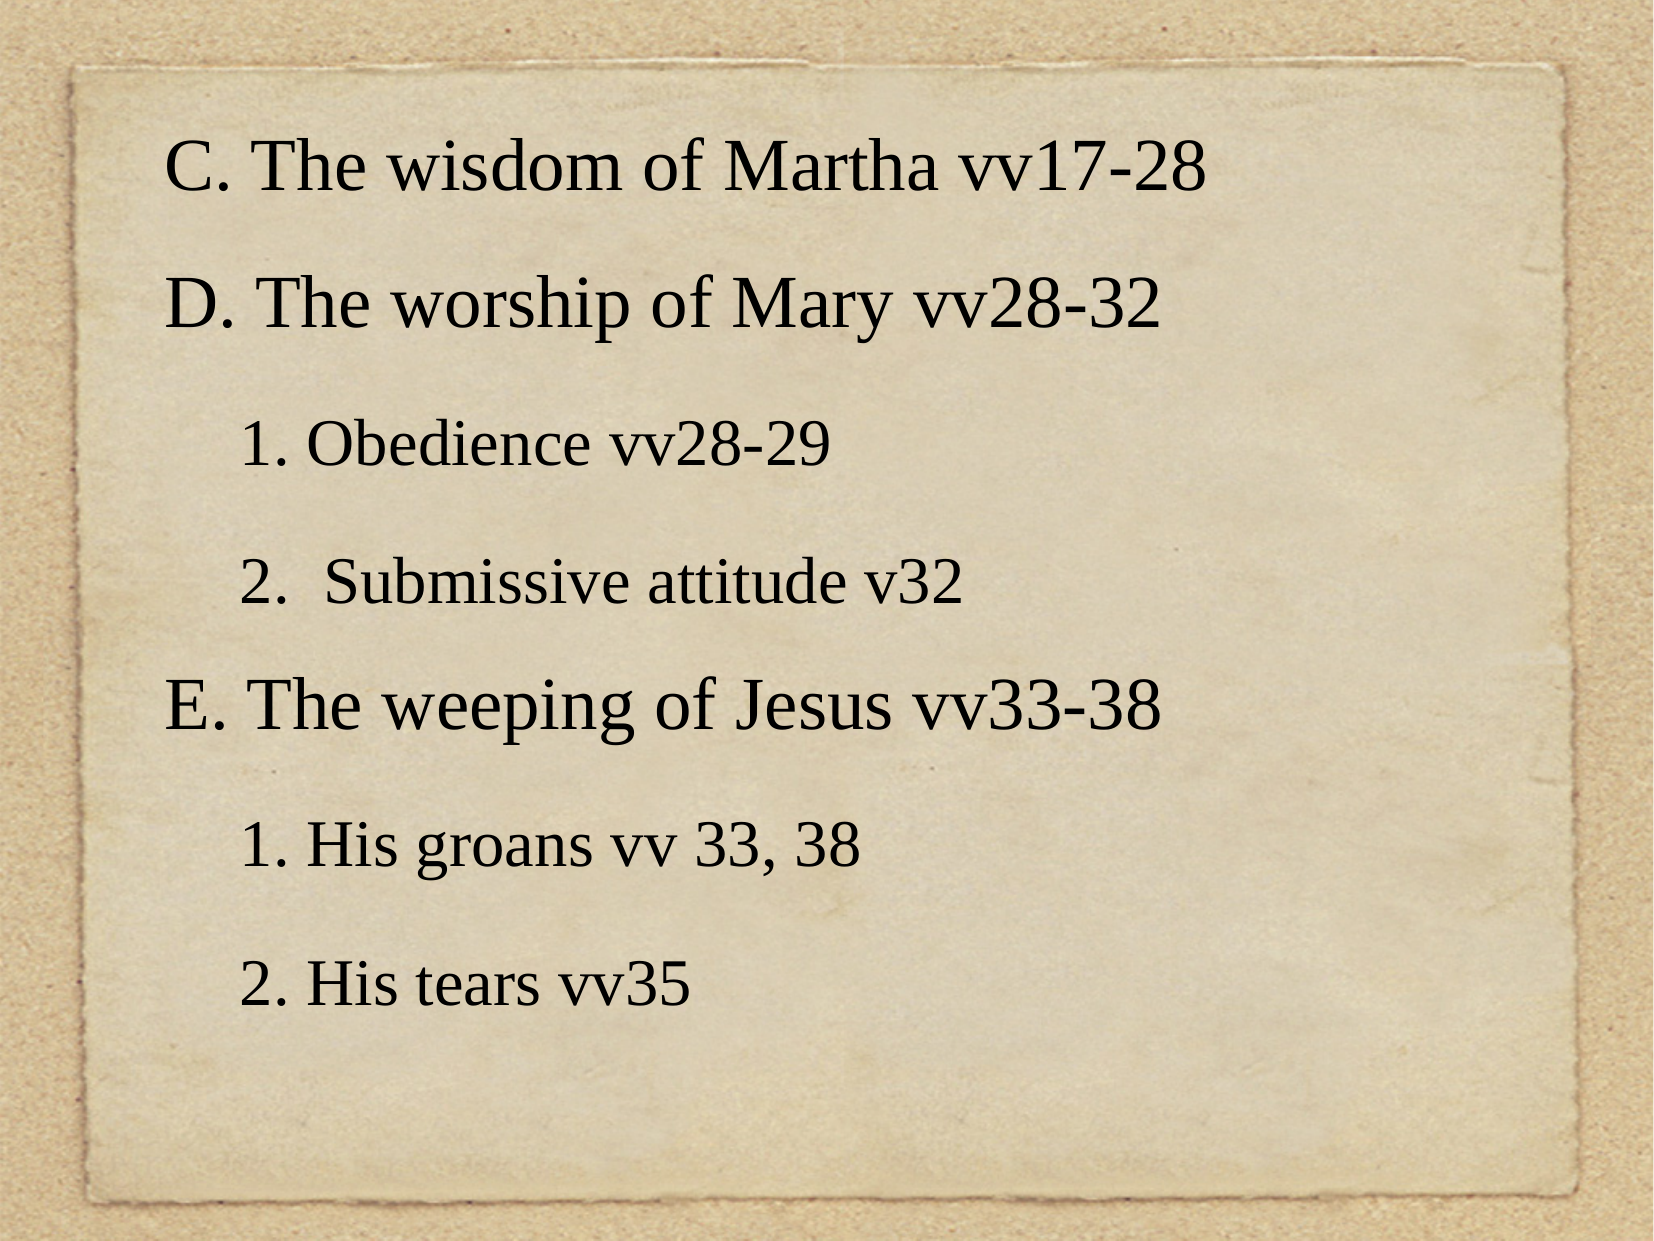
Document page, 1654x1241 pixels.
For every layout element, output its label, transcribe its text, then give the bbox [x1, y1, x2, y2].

text_box C. The wisdom of Martha vv17-28 D. The worship of Mary vv28-32 1. Obedience vv28-29 2. Submissive attitude v32 E. The weeping of Jesus vv33-38 1. His groans vv 33, 38 2. His tears vv35 [75, 75, 1576, 1201]
picture [0, 0, 1654, 1241]
